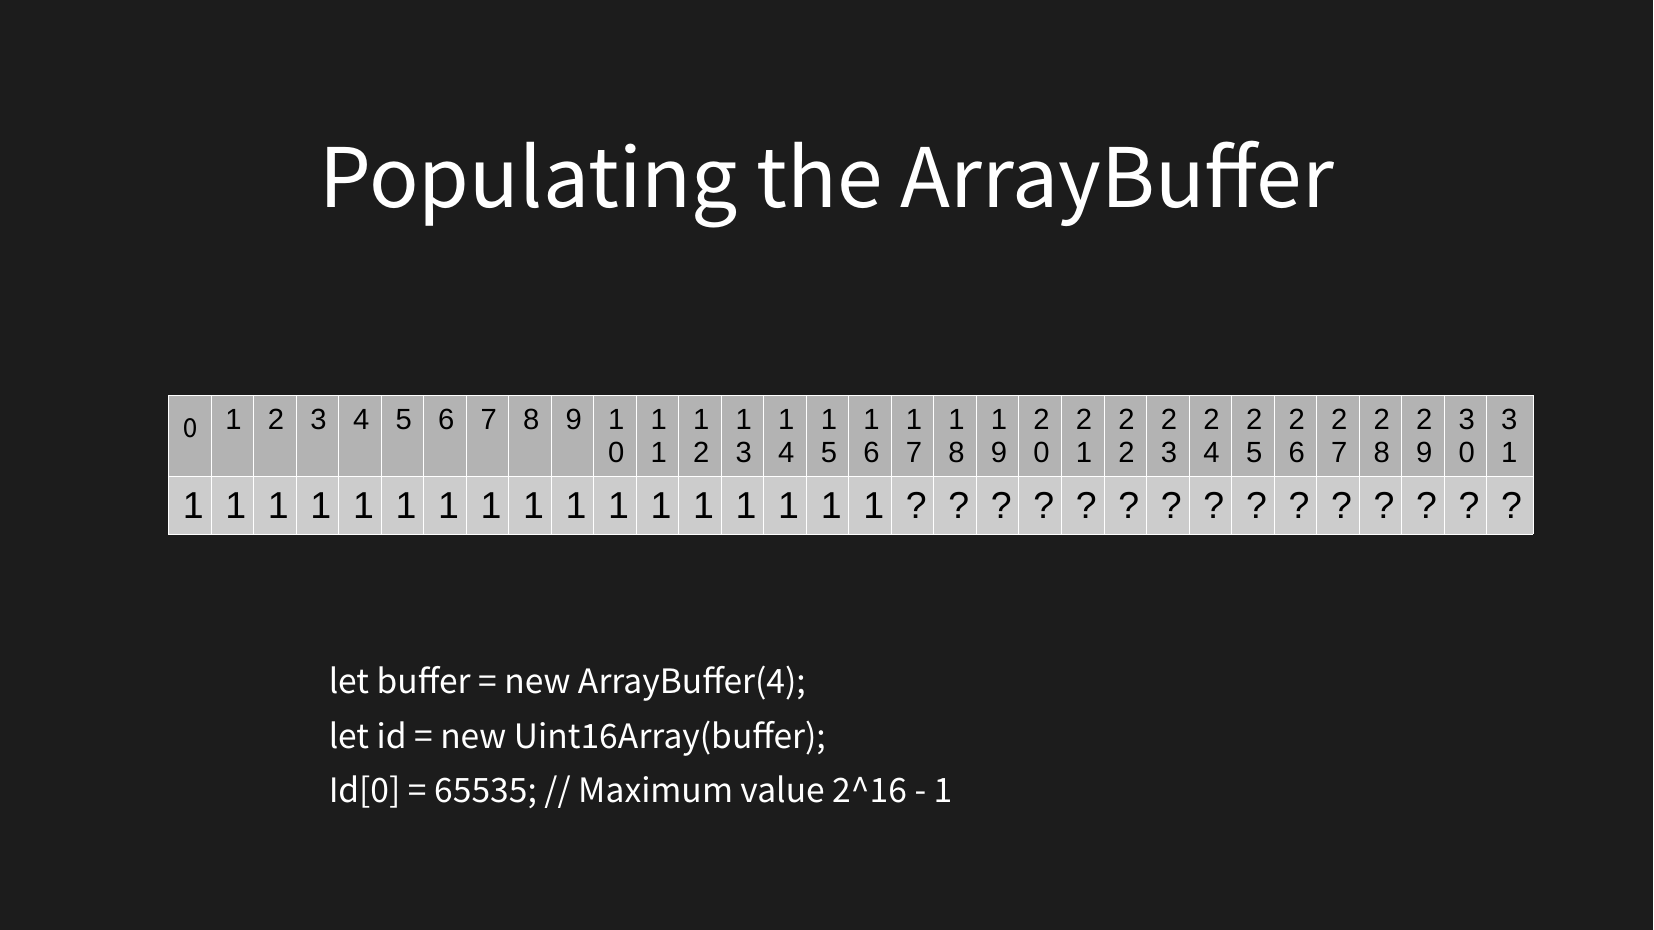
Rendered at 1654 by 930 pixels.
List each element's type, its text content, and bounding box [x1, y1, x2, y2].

table_header 3 [297, 396, 338, 476]
table_cell 1 [679, 477, 721, 534]
table_cell 1 [212, 477, 253, 534]
table_header 6 [424, 396, 466, 476]
table_cell 1 [424, 477, 466, 534]
table_cell 1 [594, 477, 636, 534]
table_cell 1 [764, 477, 806, 534]
table_header 4 [339, 396, 381, 476]
table_header 22 [1105, 396, 1146, 476]
table_header 7 [467, 396, 508, 476]
table_cell 1 [467, 477, 508, 534]
title Populating the ArrayBuffer [0, 59, 1653, 291]
table_header 16 [849, 396, 891, 476]
table_cell 1 [339, 477, 381, 534]
table_header 30 [1445, 396, 1486, 476]
table_header 19 [977, 396, 1018, 476]
table_header 1 [212, 396, 253, 476]
table_cell 1 [637, 477, 678, 534]
table_cell ? [1105, 477, 1146, 534]
table_cell ? [1360, 477, 1401, 534]
table_header 18 [934, 396, 976, 476]
table_cell ? [1445, 477, 1486, 534]
table_header 25 [1232, 396, 1274, 476]
text_box let buffer = new ArrayBuffer(4); let id = new Uint16Array(buffer); Id[0] = 65535; // Maximum value 2^16 - 1 [284, 642, 1455, 875]
table_cell ? [1275, 477, 1316, 534]
table_cell 1 [552, 477, 593, 534]
table_header 5 [382, 396, 423, 476]
table_cell ? [1190, 477, 1231, 534]
table_header 12 [679, 396, 721, 476]
table_header 15 [807, 396, 848, 476]
table_header 27 [1317, 396, 1359, 476]
table_header 0 [169, 396, 211, 476]
table_cell ? [1232, 477, 1274, 534]
table_cell ? [977, 477, 1018, 534]
table_header 26 [1275, 396, 1316, 476]
table_header 17 [892, 396, 933, 476]
table_header 11 [637, 396, 678, 476]
table_cell 1 [509, 477, 551, 534]
table_cell ? [934, 477, 976, 534]
table_header 21 [1062, 396, 1104, 476]
table_header 13 [722, 396, 763, 476]
table_header 24 [1190, 396, 1231, 476]
table_header 23 [1147, 396, 1189, 476]
table_cell ? [1402, 477, 1444, 534]
table_header 2 [254, 396, 296, 476]
table_header 10 [594, 396, 636, 476]
table_cell 1 [722, 477, 763, 534]
table_cell 1 [382, 477, 423, 534]
table_cell 1 [849, 477, 891, 534]
table_header 28 [1360, 396, 1401, 476]
table_cell ? [892, 477, 933, 534]
table_cell ? [1062, 477, 1104, 534]
table_header 20 [1019, 396, 1061, 476]
table_header 8 [509, 396, 551, 476]
table_cell ? [1147, 477, 1189, 534]
table_header 14 [764, 396, 806, 476]
table_cell 1 [169, 477, 211, 534]
table_header 31 [1487, 396, 1533, 476]
table_cell 1 [297, 477, 338, 534]
table_cell ? [1317, 477, 1359, 534]
table_header 9 [552, 396, 593, 476]
table_cell ? [1487, 477, 1533, 534]
table_cell 1 [807, 477, 848, 534]
table_cell ? [1019, 477, 1061, 534]
table_cell 1 [254, 477, 296, 534]
table_header 29 [1402, 396, 1444, 476]
